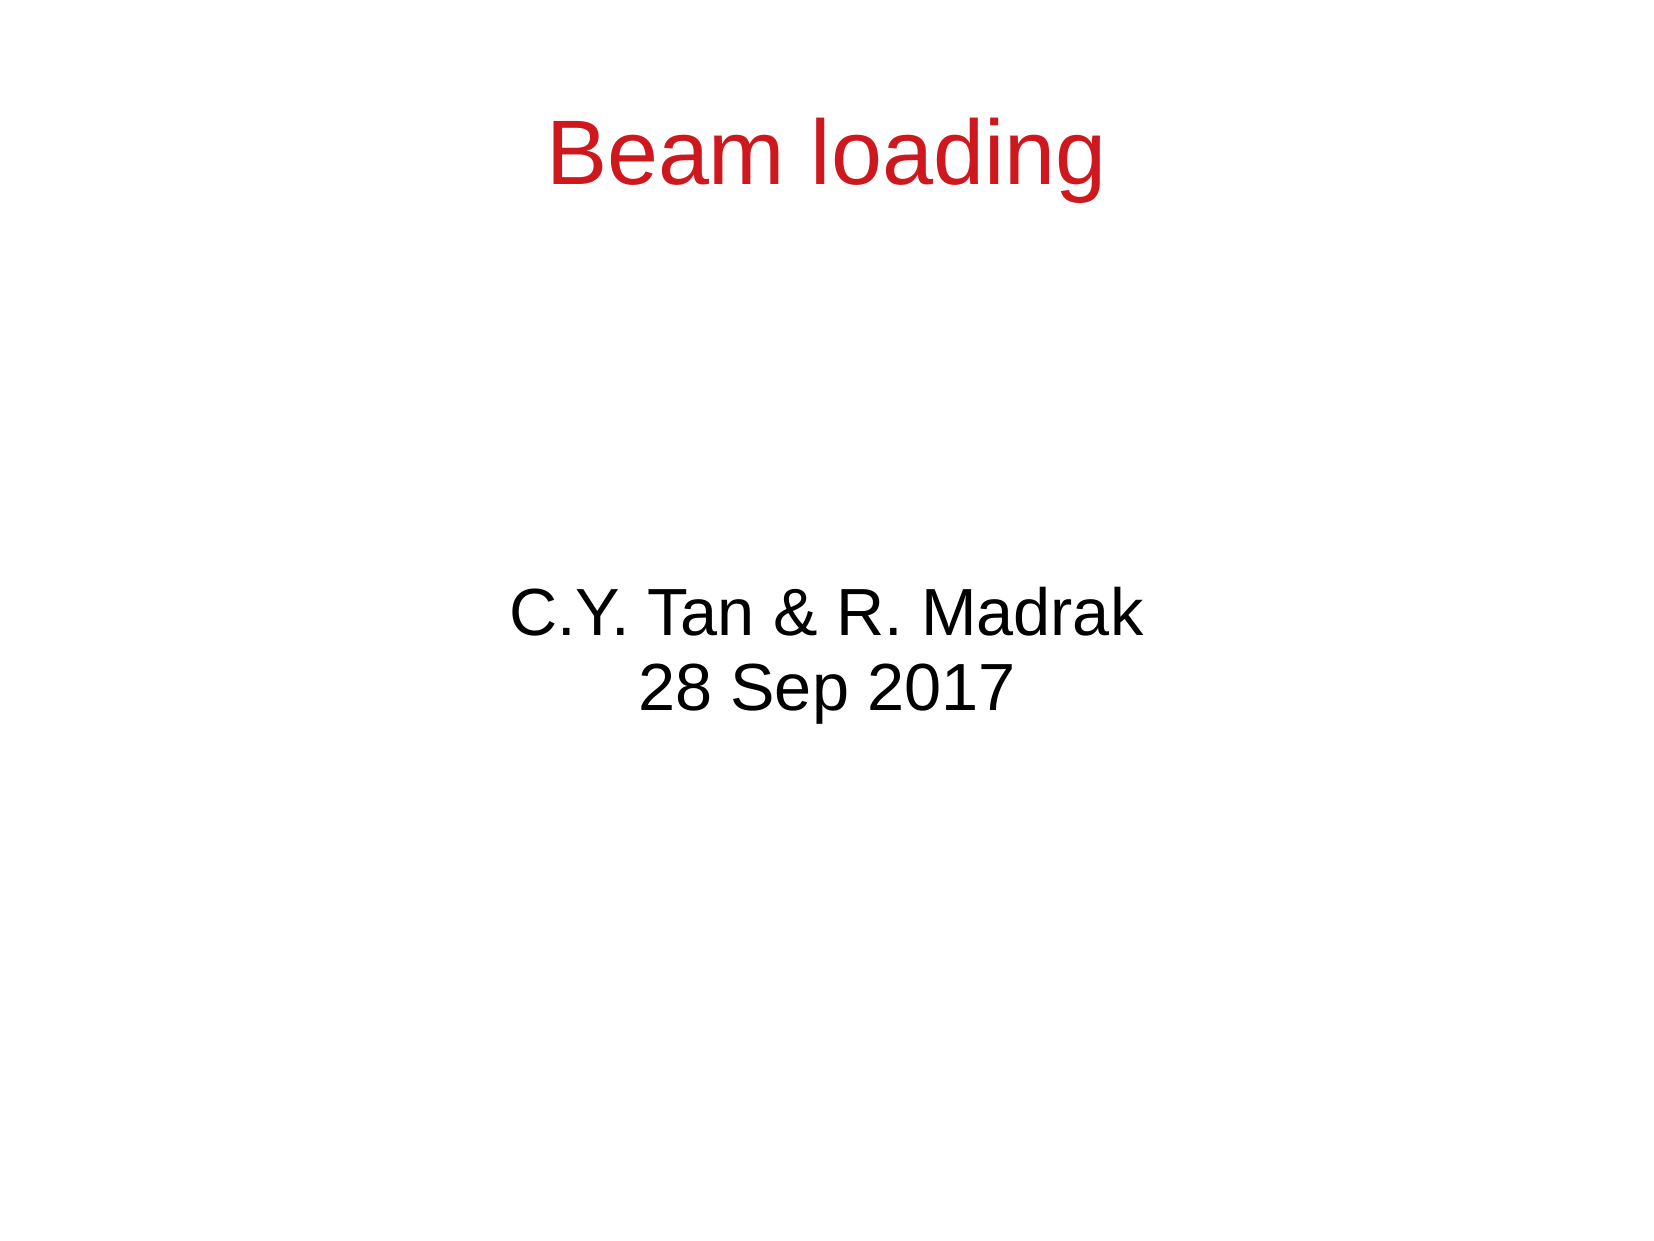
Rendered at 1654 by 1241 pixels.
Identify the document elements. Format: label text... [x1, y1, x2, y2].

subtitle C.Y. Tan & R. Madrak 28 Sep 2017 [82, 290, 1571, 1010]
title Beam loading [82, 49, 1571, 257]
